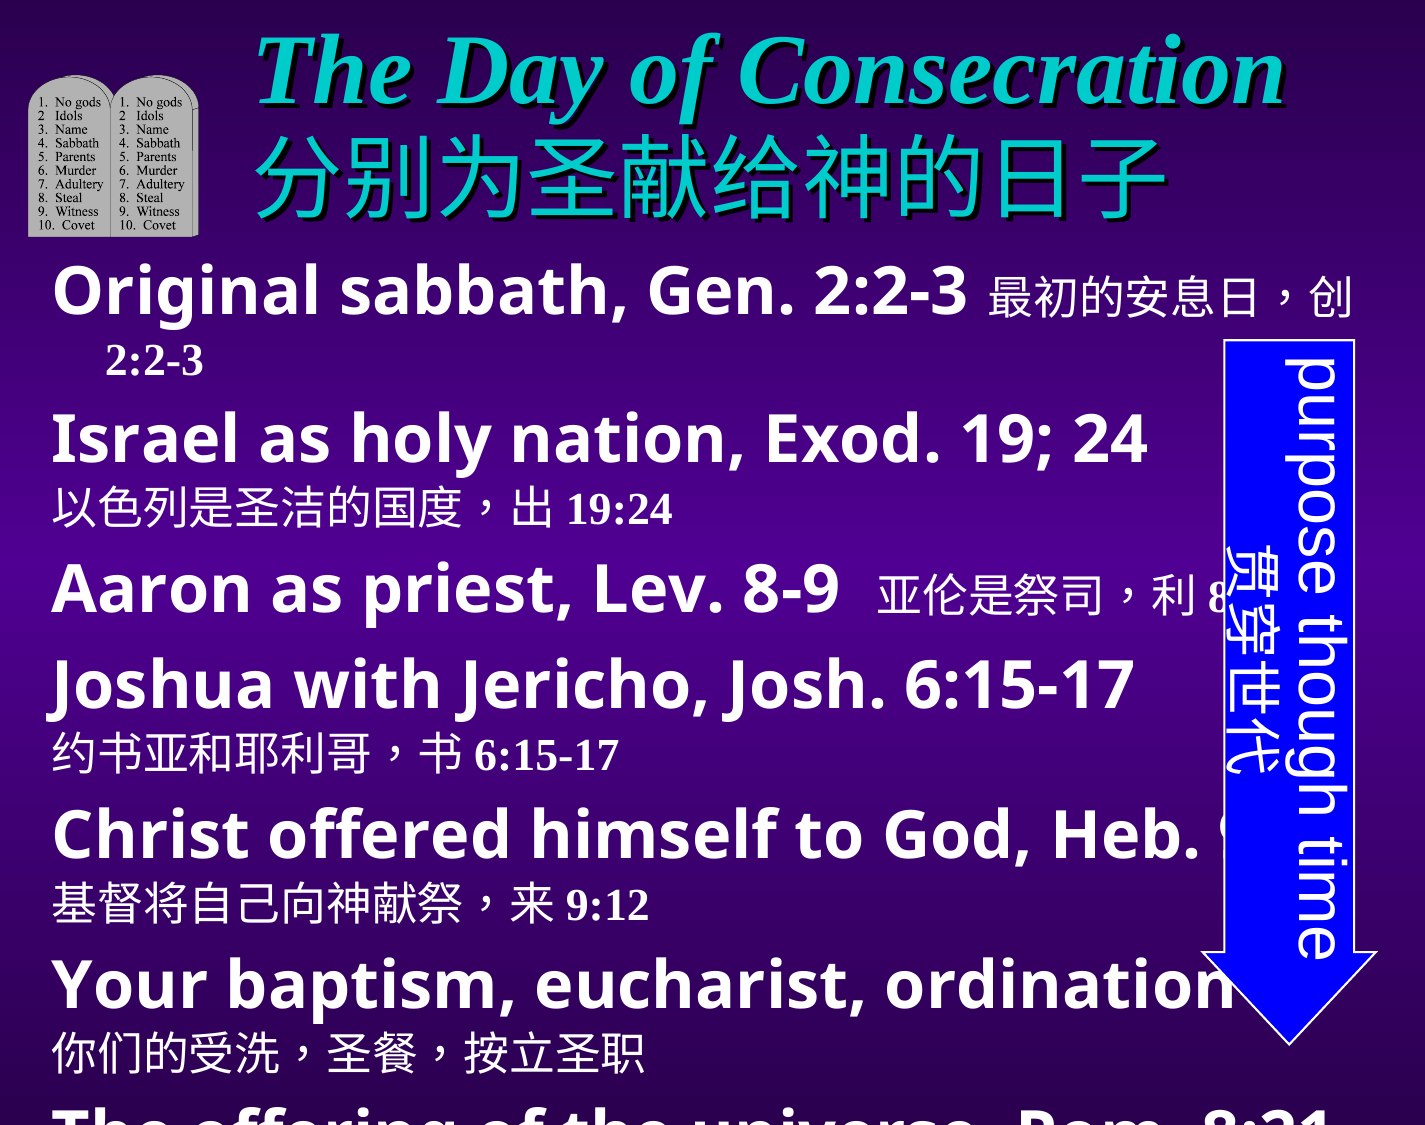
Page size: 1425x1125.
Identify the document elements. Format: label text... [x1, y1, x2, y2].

text_box purpose though time 贯穿世代 [1202, 340, 1376, 1045]
list Original sabbath, Gen. 2:2-3最初的安息日，创2:2-3 Israel as holy nation, Exod. 19; 24 以色列是圣洁的国度，出19:24 Aaron as priest, Lev. 8-9 亚伦是祭司，利8-9 Joshua with Jericho, Josh. 6:15-17 约书亚和耶利哥，书6:15-17 Christ offered himself to God, Heb. 9:12 基督将自己向神献祭，来9:12 Your baptism, eucharist, ordination 你们的受洗，圣餐，按立圣职 The offering of the universe, Rom. 8:21 受造之物的献上，罗8:21 [37, 236, 1388, 1125]
title The Day of Consecration 分别为圣献给神的日子 [237, 7, 1319, 236]
